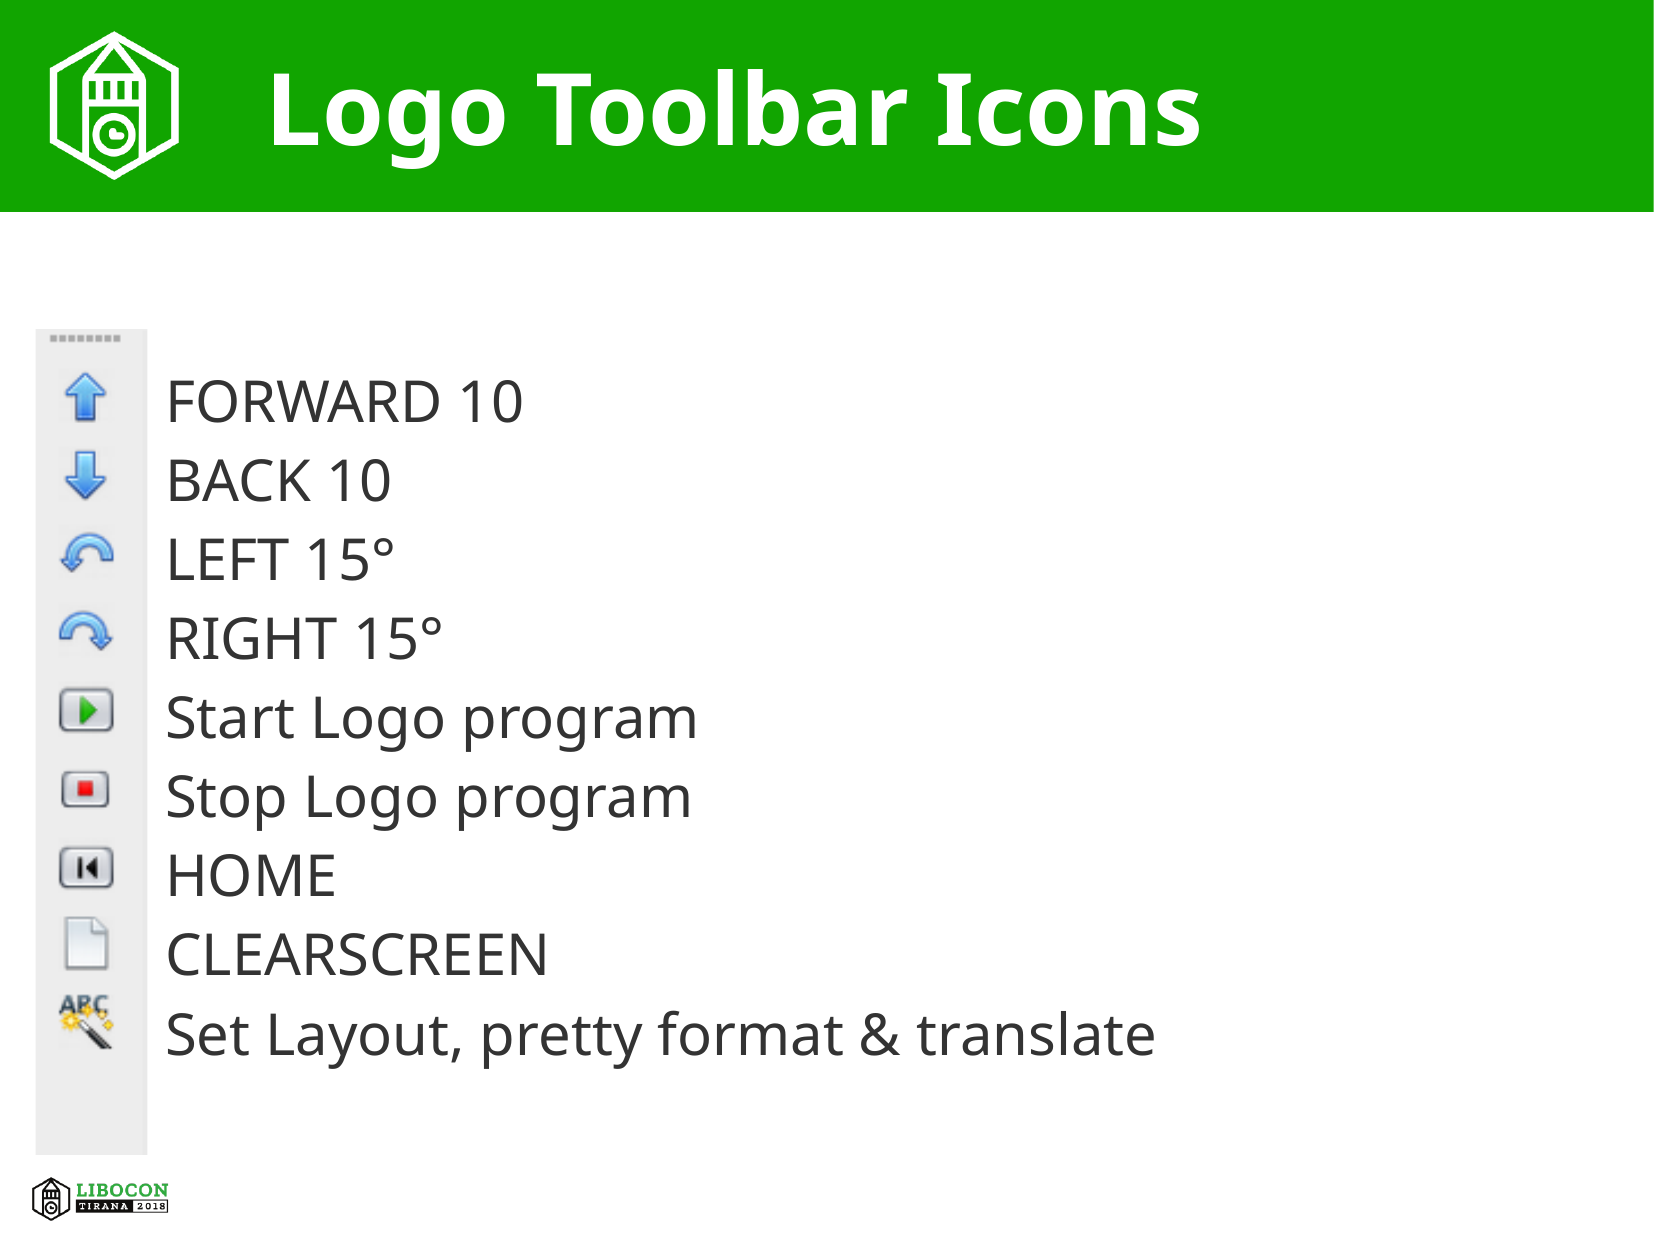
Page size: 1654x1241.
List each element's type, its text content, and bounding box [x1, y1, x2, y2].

picture [0, 0, 1654, 1241]
list FORWARD 10 BACK 10 LEFT 15° RIGHT 15° Start Logo program Stop Logo program HOME CLEARSCREEN Set Layout, pretty format & translate [165, 360, 1546, 1081]
title Logo Toolbar Icons [265, 3, 1366, 211]
